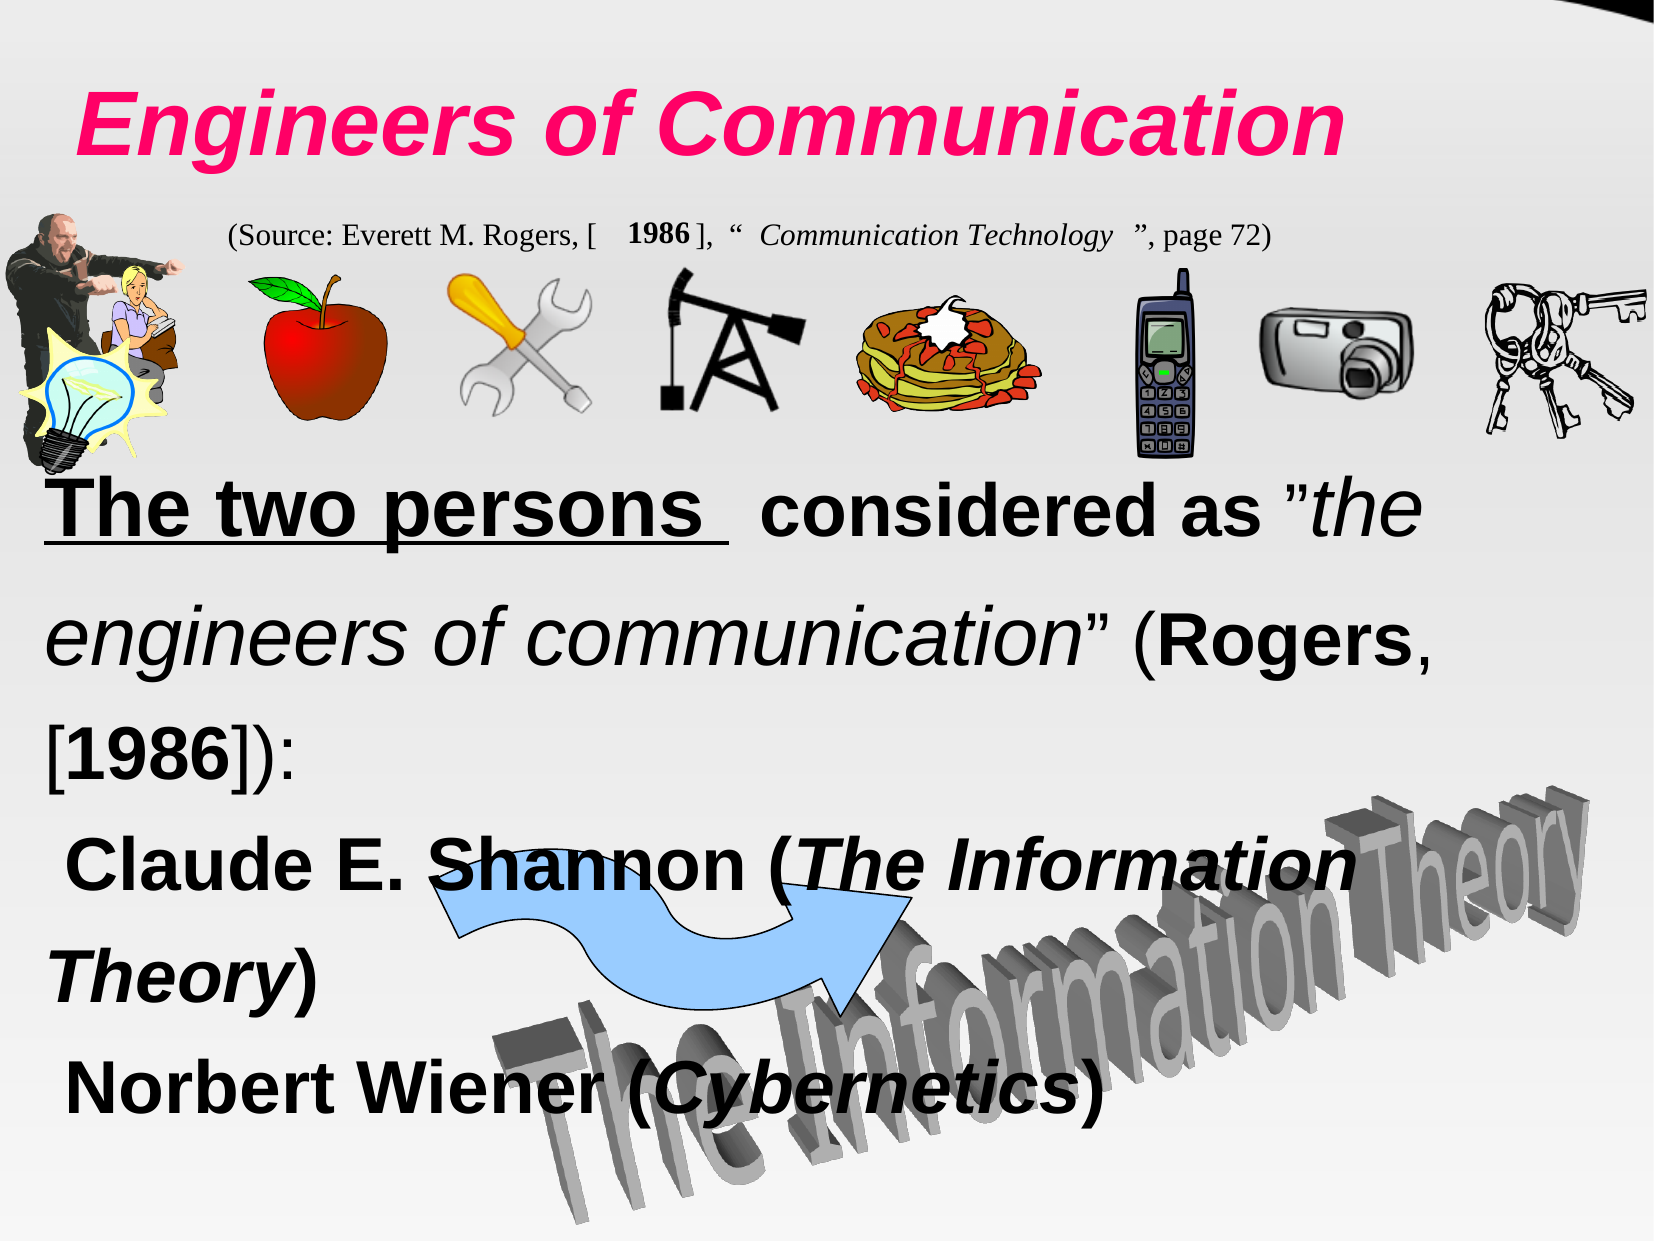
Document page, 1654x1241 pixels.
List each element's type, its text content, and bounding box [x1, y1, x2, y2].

title Engineers of Communication [60, 17, 1625, 206]
text_box ”, page 72)‏ [1133, 207, 1272, 252]
text_box Communication Technology [759, 207, 1114, 252]
picture [0, 0, 1654, 1241]
text_box ], “ [695, 207, 743, 252]
text_box (Source: Everett M. Rogers, [ [227, 207, 598, 252]
text_box 1986 [627, 206, 691, 251]
text_box The two persons considered as ”the engineers of communication” (Rogers, [1986]): Claude E. Shannon (The Information Theory)‏ Norbert Wiener (Cybernetics)‏ [29, 383, 1624, 1133]
